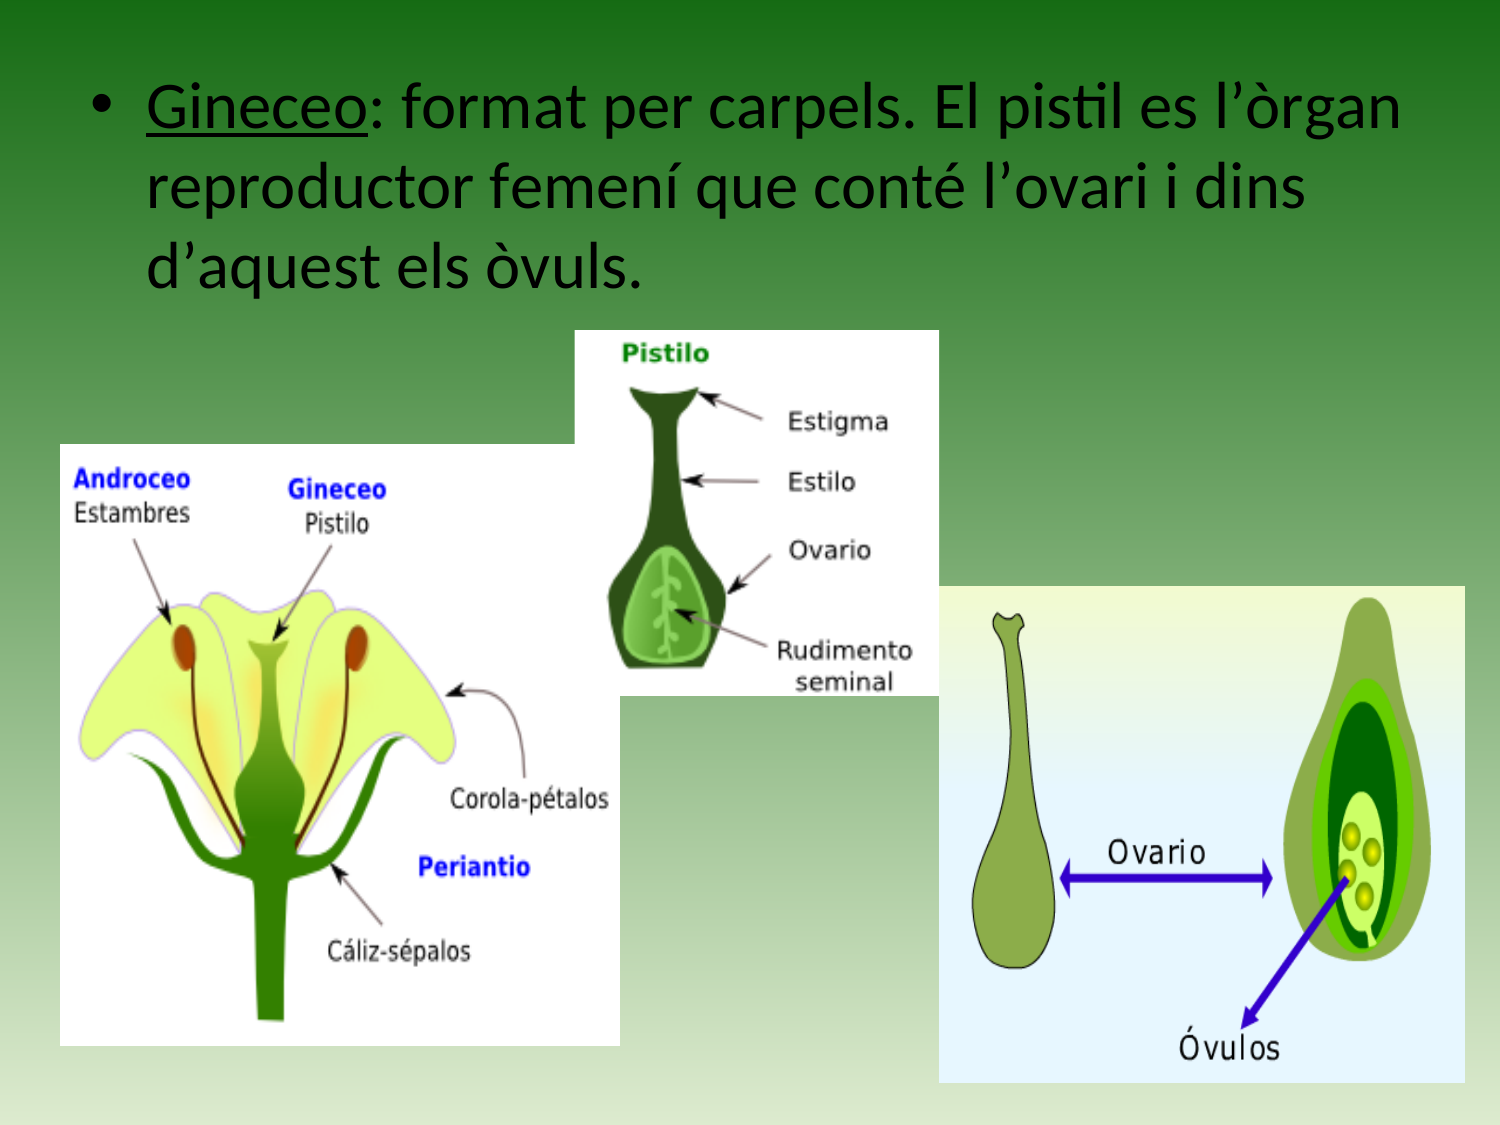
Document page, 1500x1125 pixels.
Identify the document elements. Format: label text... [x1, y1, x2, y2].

list Gineceo: format per carpels. El pistil es l’òrgan reproductor femení que conté l’ovari i dins d’aquest els òvuls. [75, 54, 1426, 315]
picture [60, 330, 1465, 1084]
